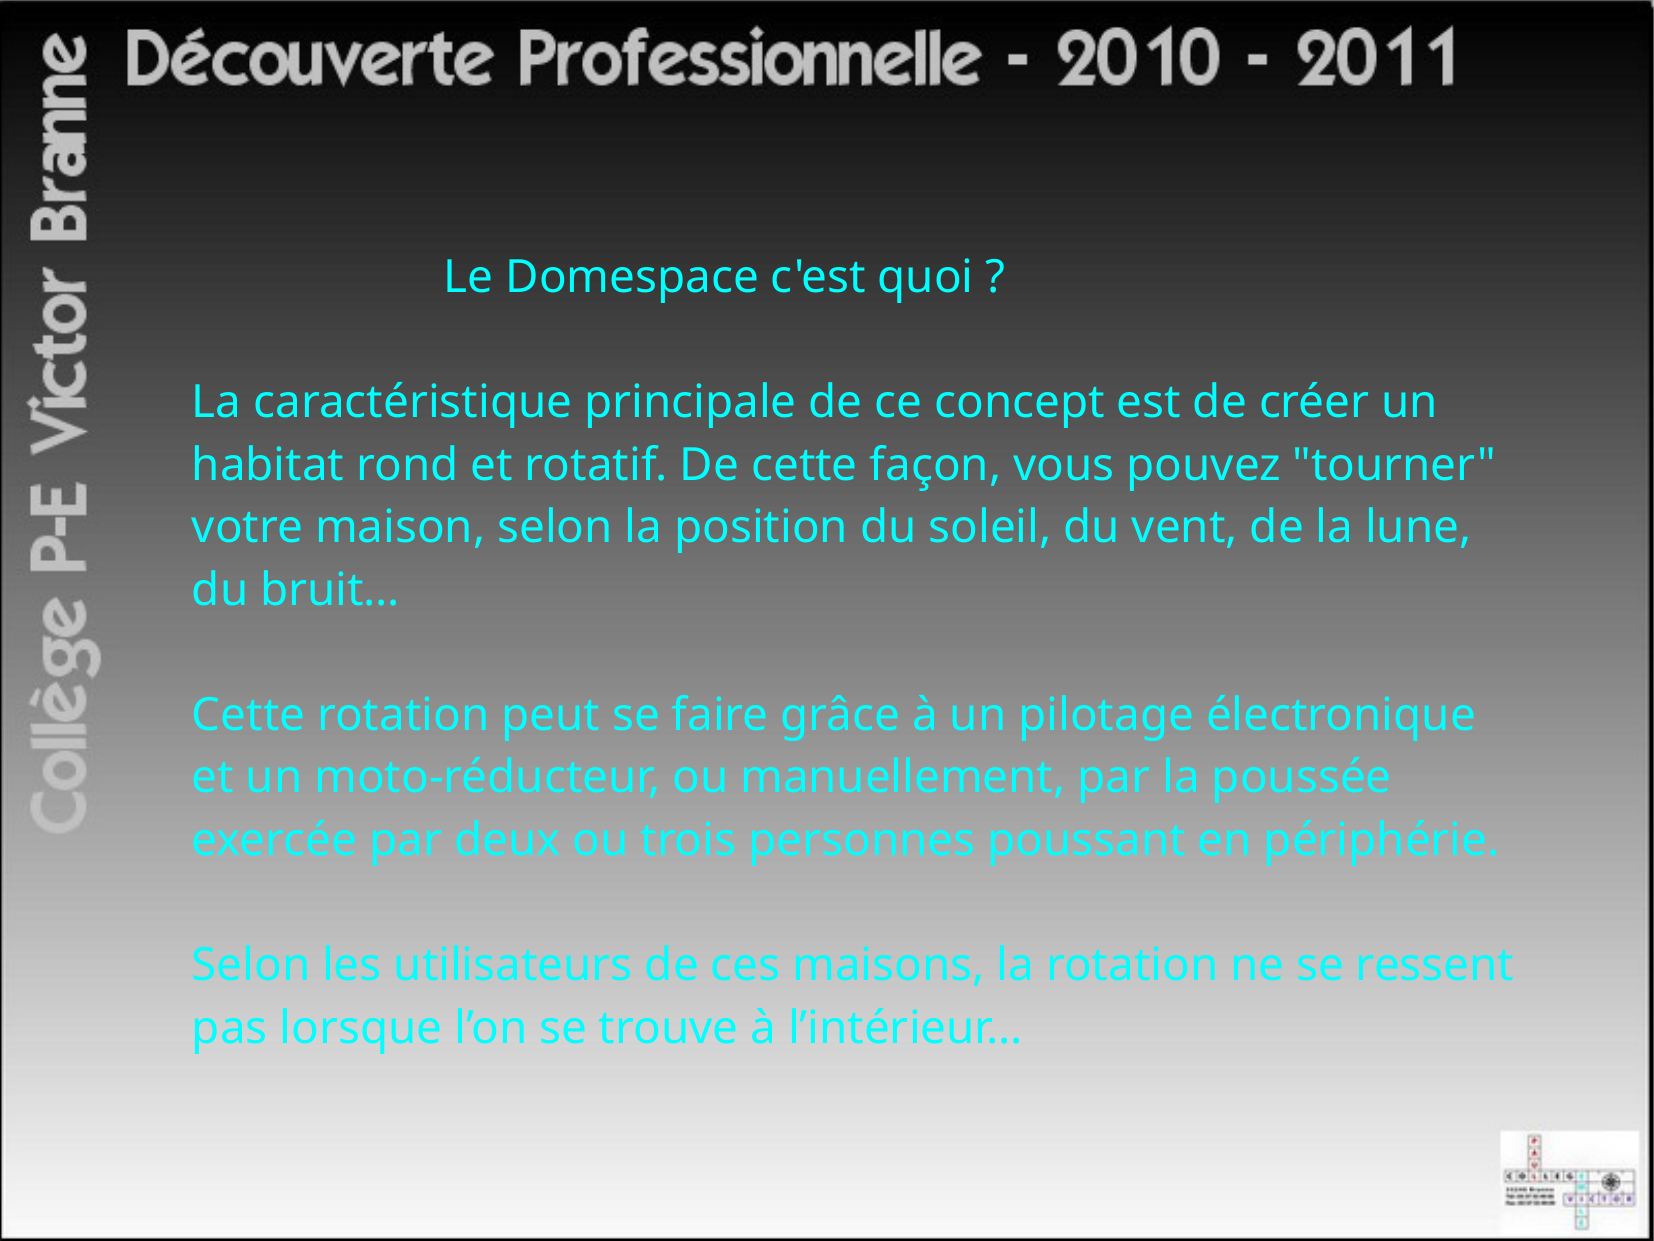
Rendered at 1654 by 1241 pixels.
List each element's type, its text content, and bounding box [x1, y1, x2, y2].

text_box Le Domespace c'est quoi ? La caractéristique principale de ce concept est de créer un habitat rond et rotatif. De cette façon, vous pouvez "tourner" votre maison, selon la position du soleil, du vent, de la lune, du bruit… Cette rotation peut se faire grâce à un pilotage électronique et un moto-réducteur, ou manuellement, par la poussée exercée par deux ou trois personnes poussant en périphérie. Selon les utilisateurs de ces maisons, la rotation ne se ressent pas lorsque l’on se trouve à l’intérieur… [177, 236, 1536, 1174]
picture [0, 0, 1654, 1241]
